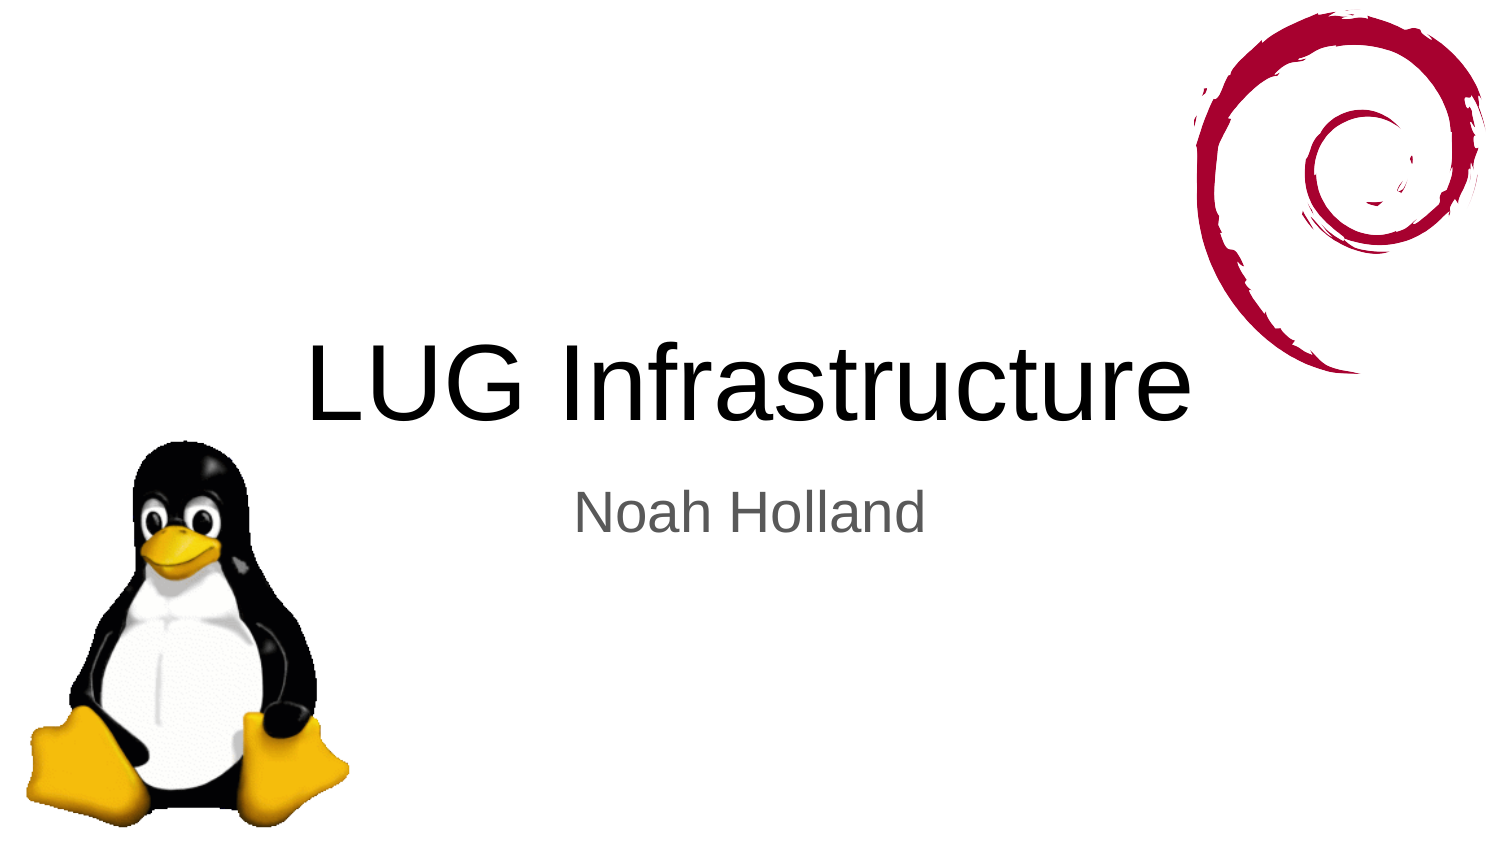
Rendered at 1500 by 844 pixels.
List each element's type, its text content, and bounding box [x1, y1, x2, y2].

picture [1194, 9, 1486, 374]
title LUG Infrastructure [51, 122, 1449, 459]
picture [16, 430, 360, 838]
subtitle Noah Holland [360, 464, 1449, 595]
